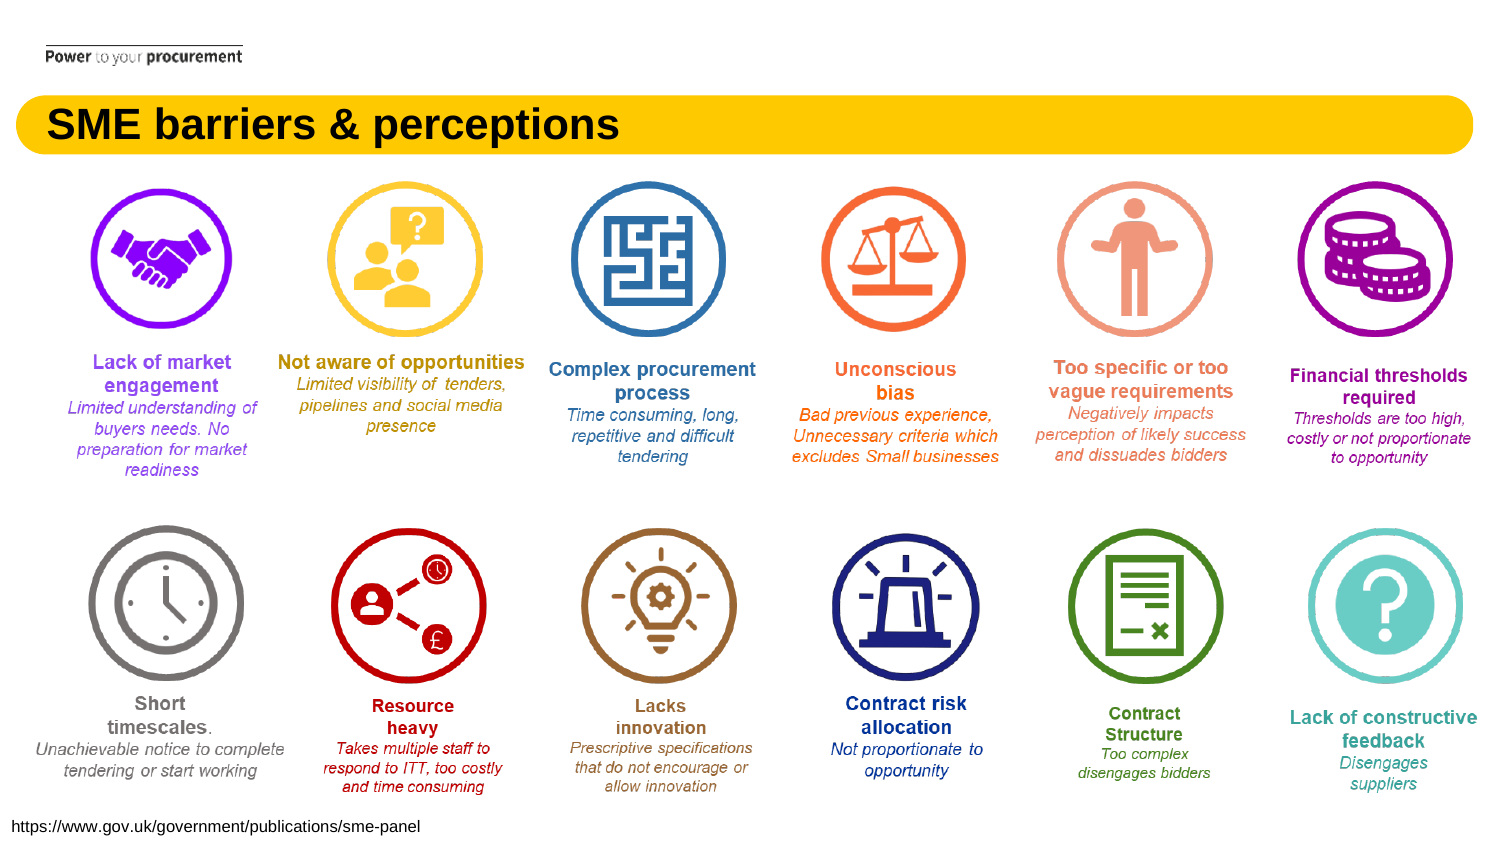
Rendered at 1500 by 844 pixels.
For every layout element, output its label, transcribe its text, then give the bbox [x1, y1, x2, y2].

picture [0, 181, 1494, 805]
title SME barriers & perceptions [46, 95, 1226, 200]
text_box https://www.gov.uk/government/publications/sme-panel [0, 804, 716, 844]
